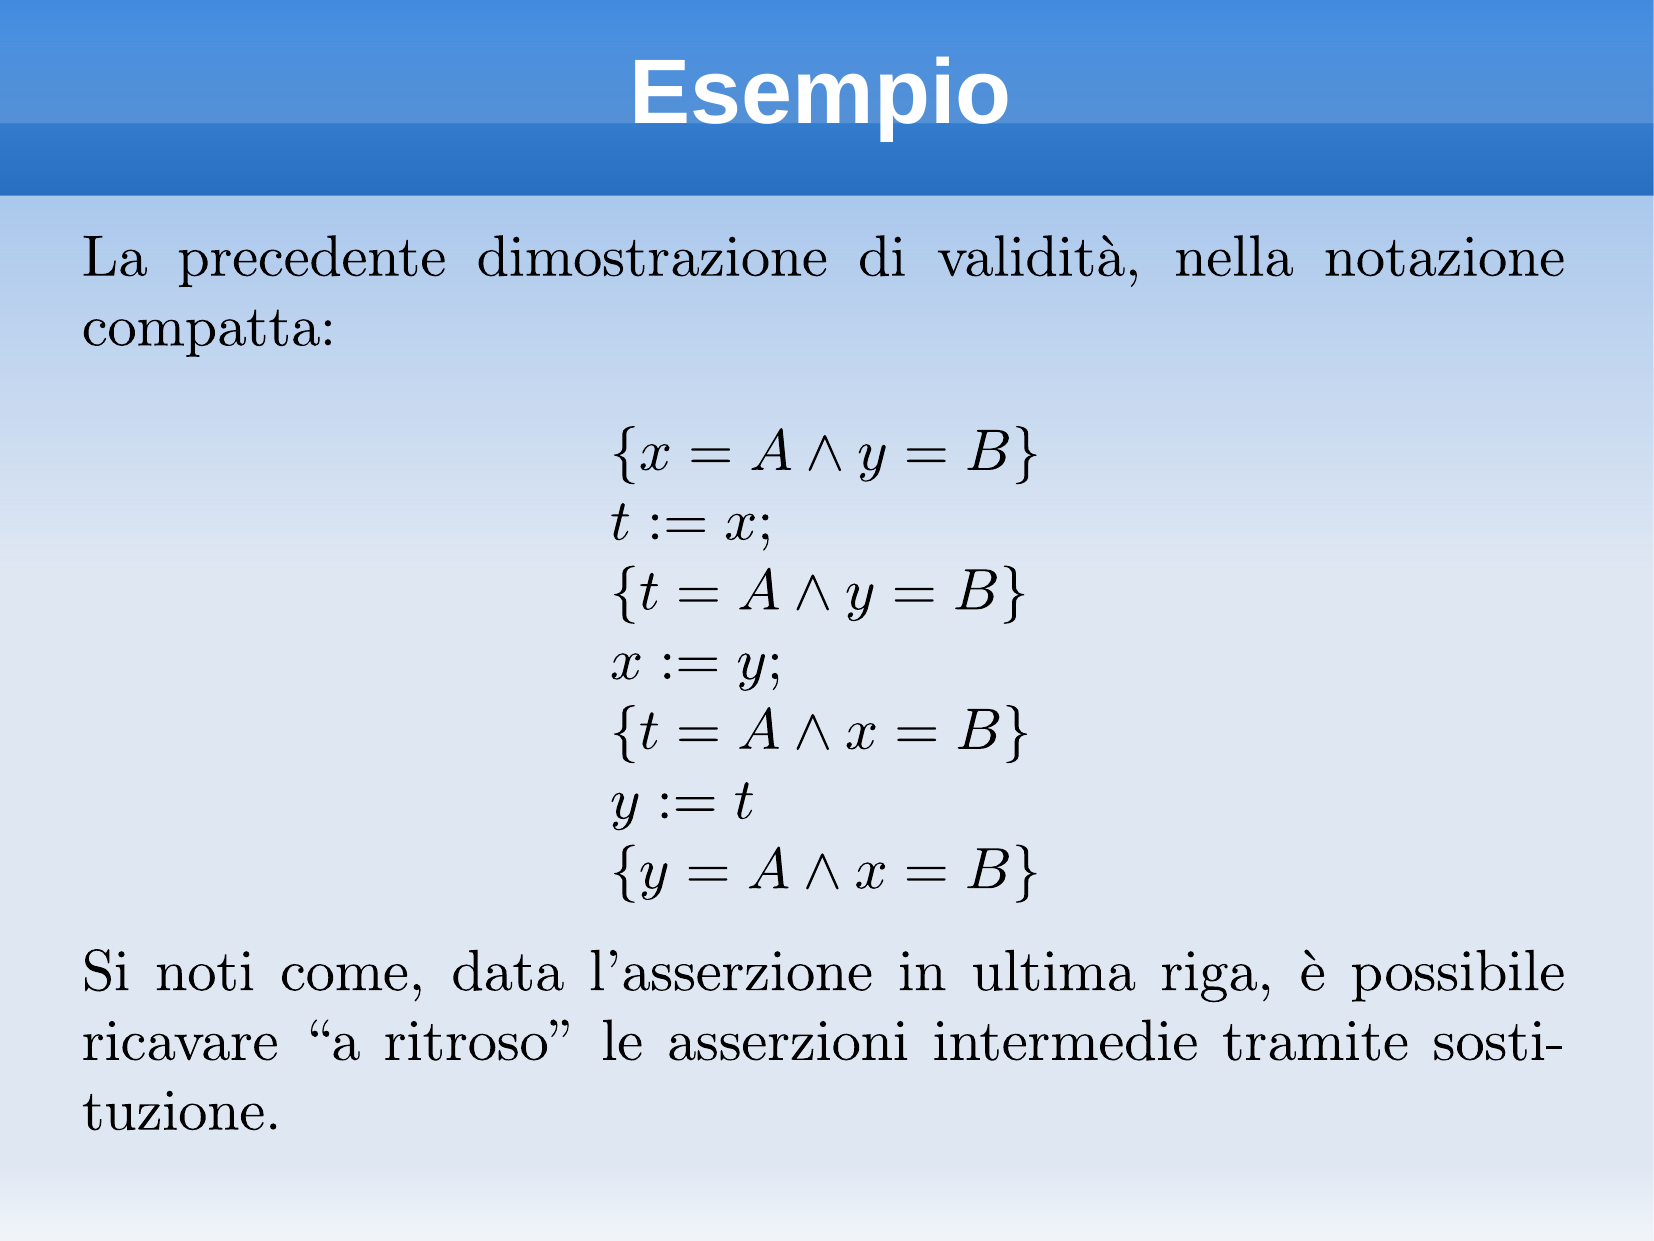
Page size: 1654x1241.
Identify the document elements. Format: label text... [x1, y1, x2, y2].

text_box [81, 235, 1566, 1131]
picture [0, 0, 1654, 1241]
title Esempio [76, 0, 1565, 196]
